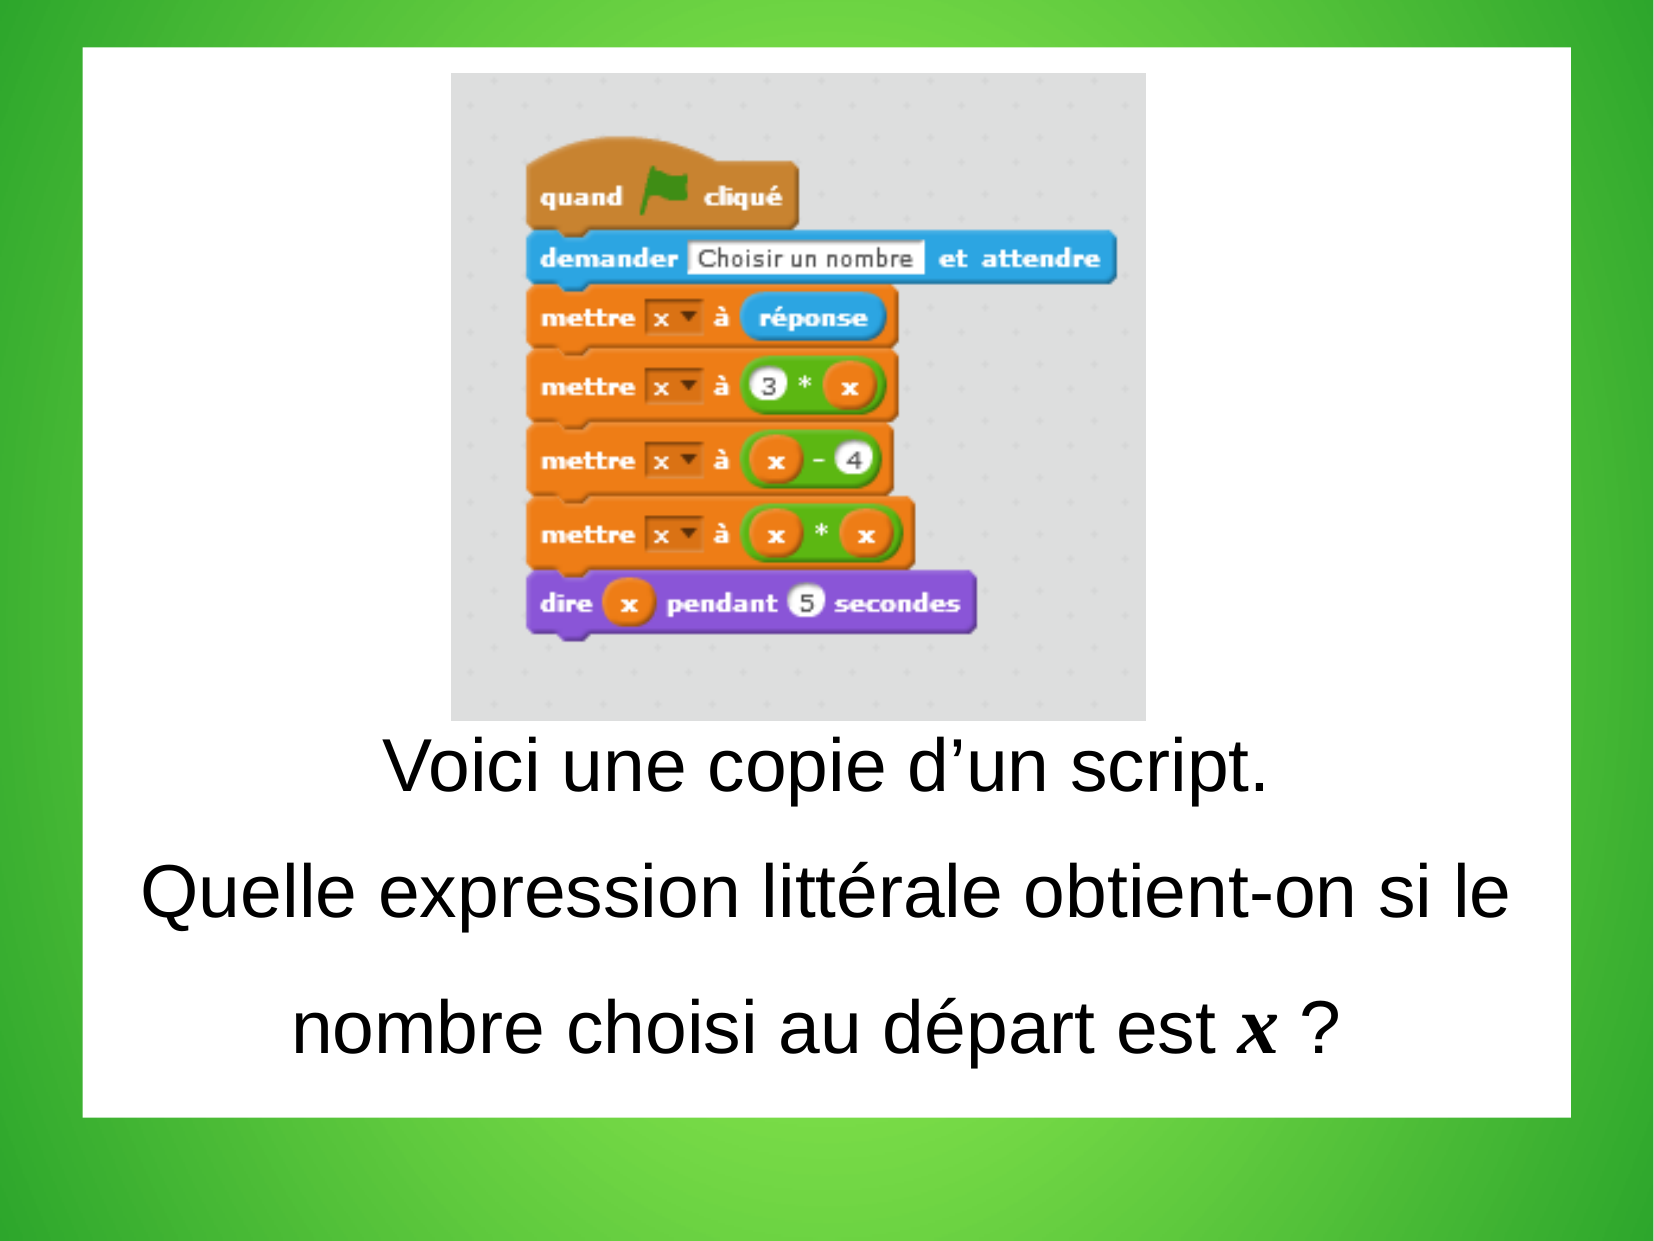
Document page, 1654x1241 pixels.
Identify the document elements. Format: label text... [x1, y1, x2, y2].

subtitle Voici une copie d’un script. Quelle expression littérale obtient-on si le nombre choisi au départ est x ? [82, 47, 1571, 1118]
picture [0, 0, 1654, 1241]
